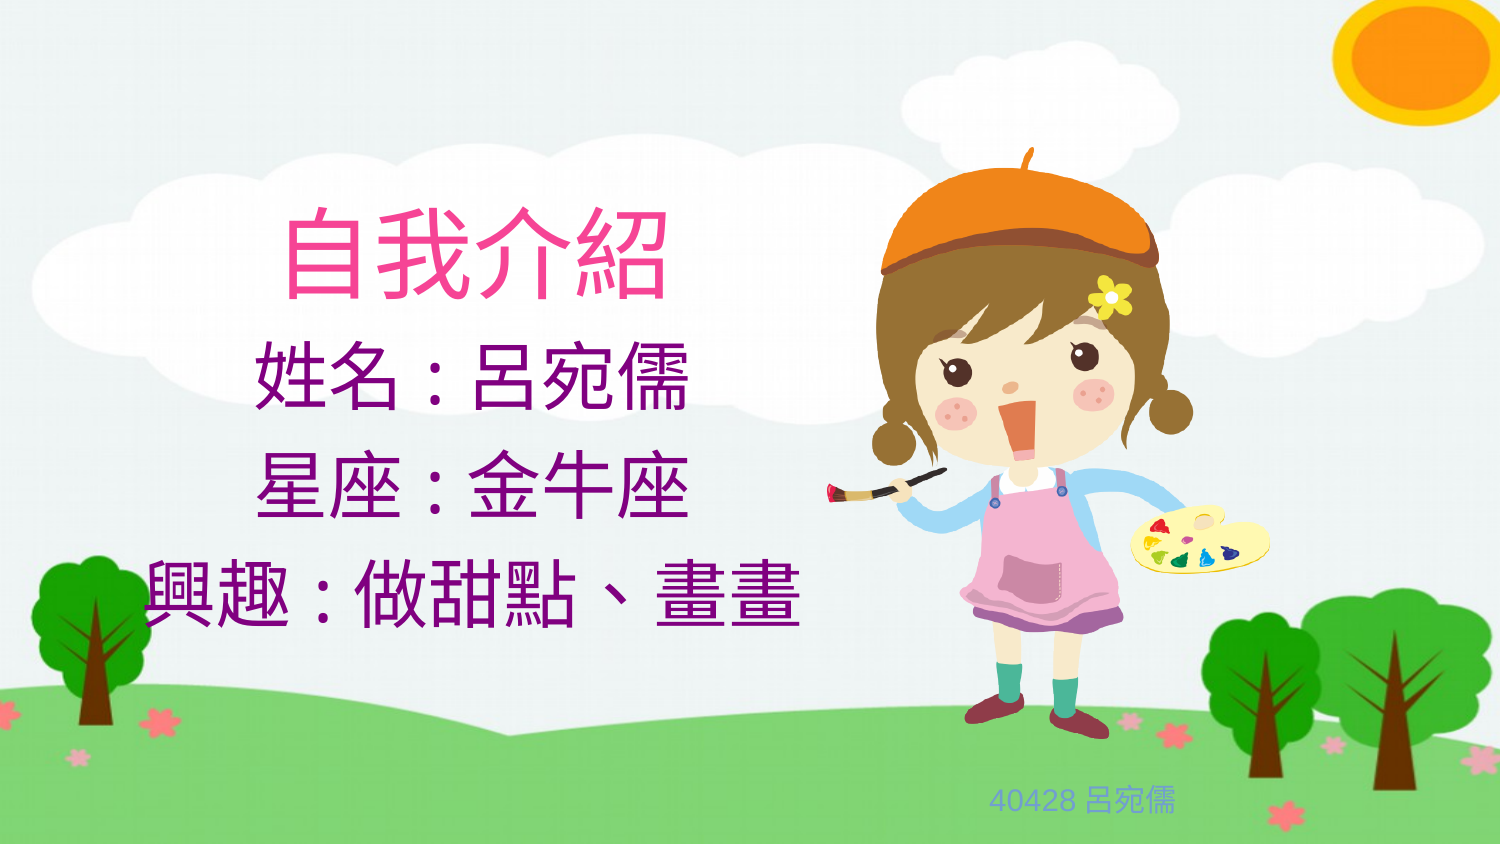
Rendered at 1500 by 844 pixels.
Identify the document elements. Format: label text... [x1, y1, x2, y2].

picture [0, 0, 1500, 844]
title 自我介紹 [273, 177, 680, 236]
subtitle 姓名:呂宛儒 星座:金牛座 興趣:做甜點、畫畫 [118, 236, 827, 726]
text_box 40428呂宛儒 [974, 767, 1211, 825]
